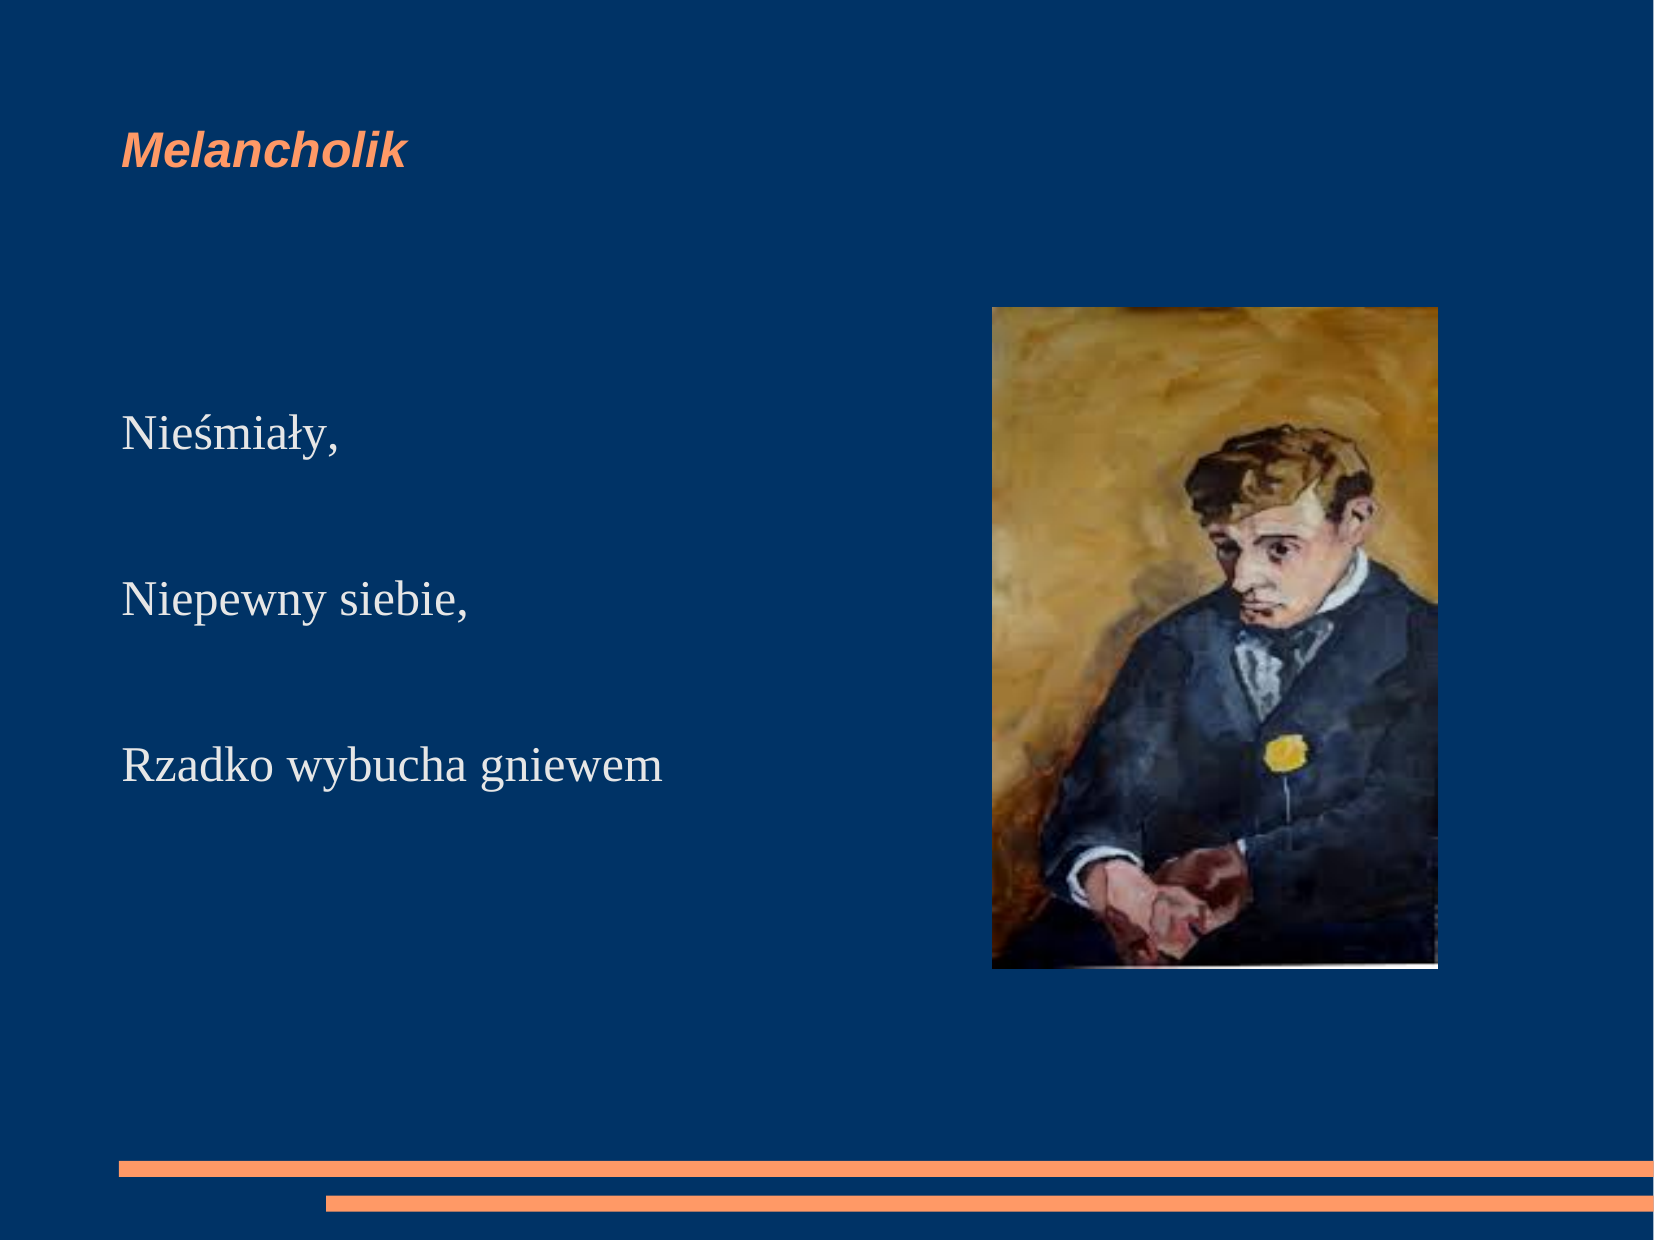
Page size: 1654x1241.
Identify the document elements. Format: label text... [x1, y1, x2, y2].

picture [992, 307, 1438, 969]
title Melancholik [121, 46, 1534, 254]
list Nieśmiały, Niepewny siebie, Rzadko wybucha gniewem [121, 322, 1561, 1132]
